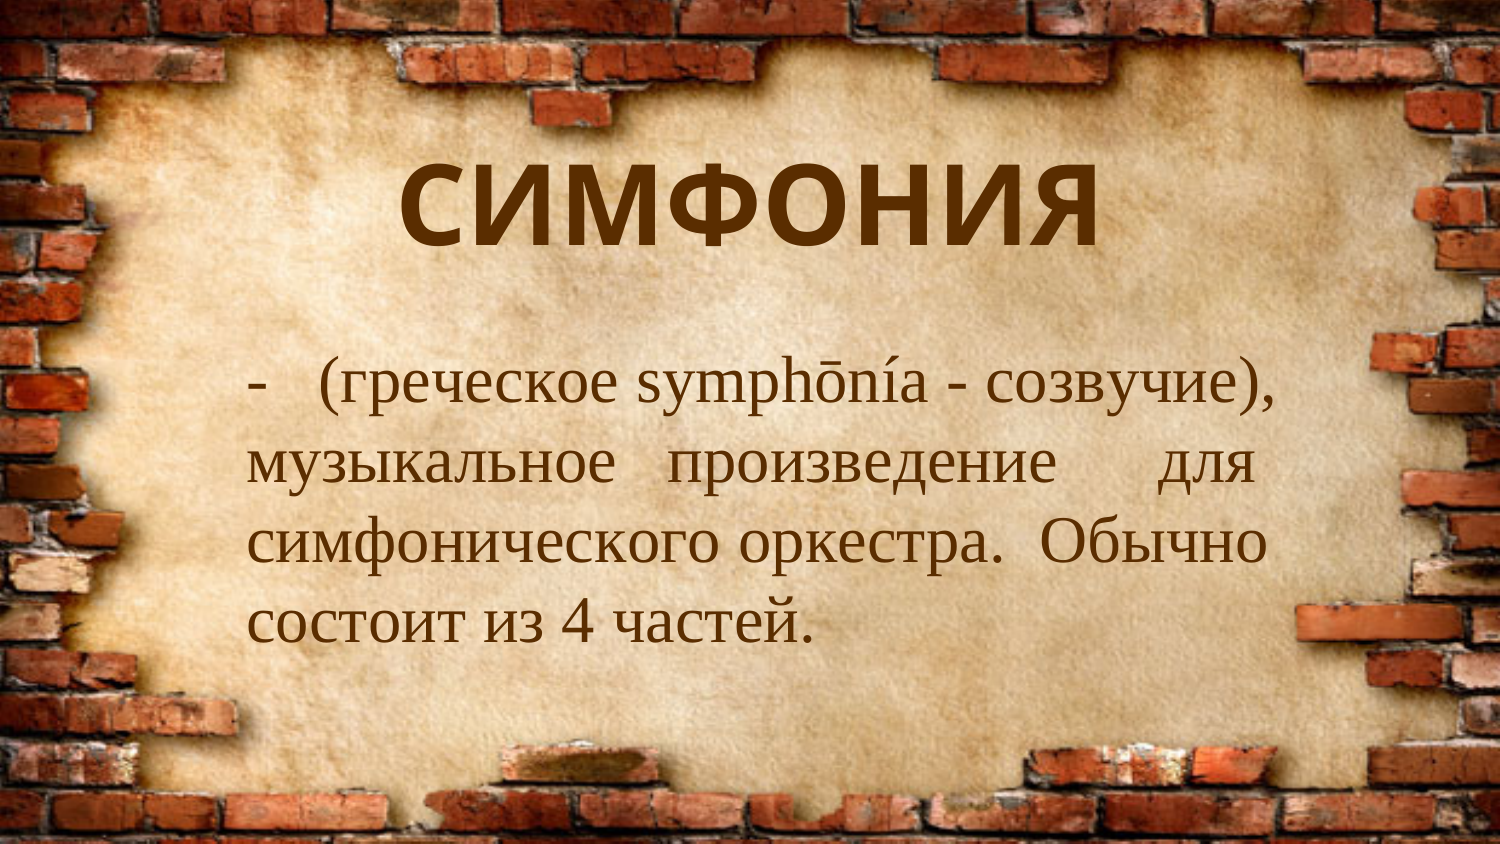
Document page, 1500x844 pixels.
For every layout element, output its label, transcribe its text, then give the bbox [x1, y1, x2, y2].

picture [0, 0, 1500, 844]
text_box СИМФОНИЯ [112, 120, 1388, 281]
text_box - (греческое symphōnía - созвучие), музыкальное произведение для симфонического оркестра. Обычно состоит из 4 частей. [174, 328, 1388, 751]
